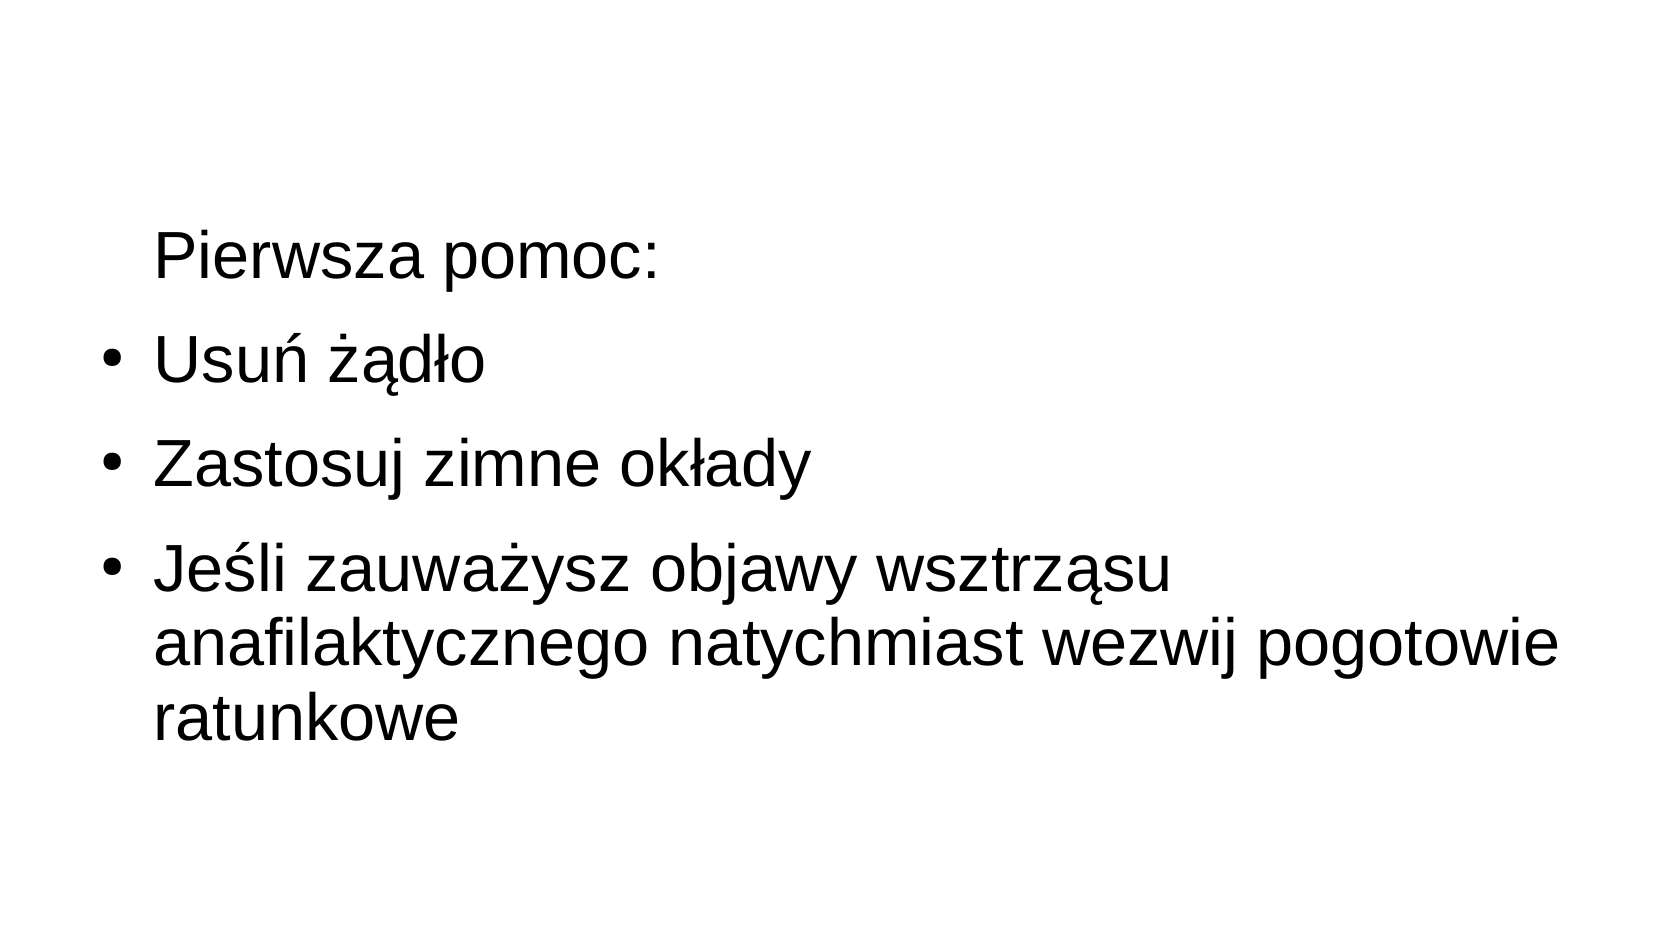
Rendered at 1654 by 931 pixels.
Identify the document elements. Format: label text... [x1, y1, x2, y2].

list Pierwsza pomoc: Usuń żądło Zastosuj zimne okłady Jeśli zauważysz objawy wsztrząsu anafilaktycznego natychmiast wezwij pogotowie ratunkowe [82, 217, 1571, 758]
